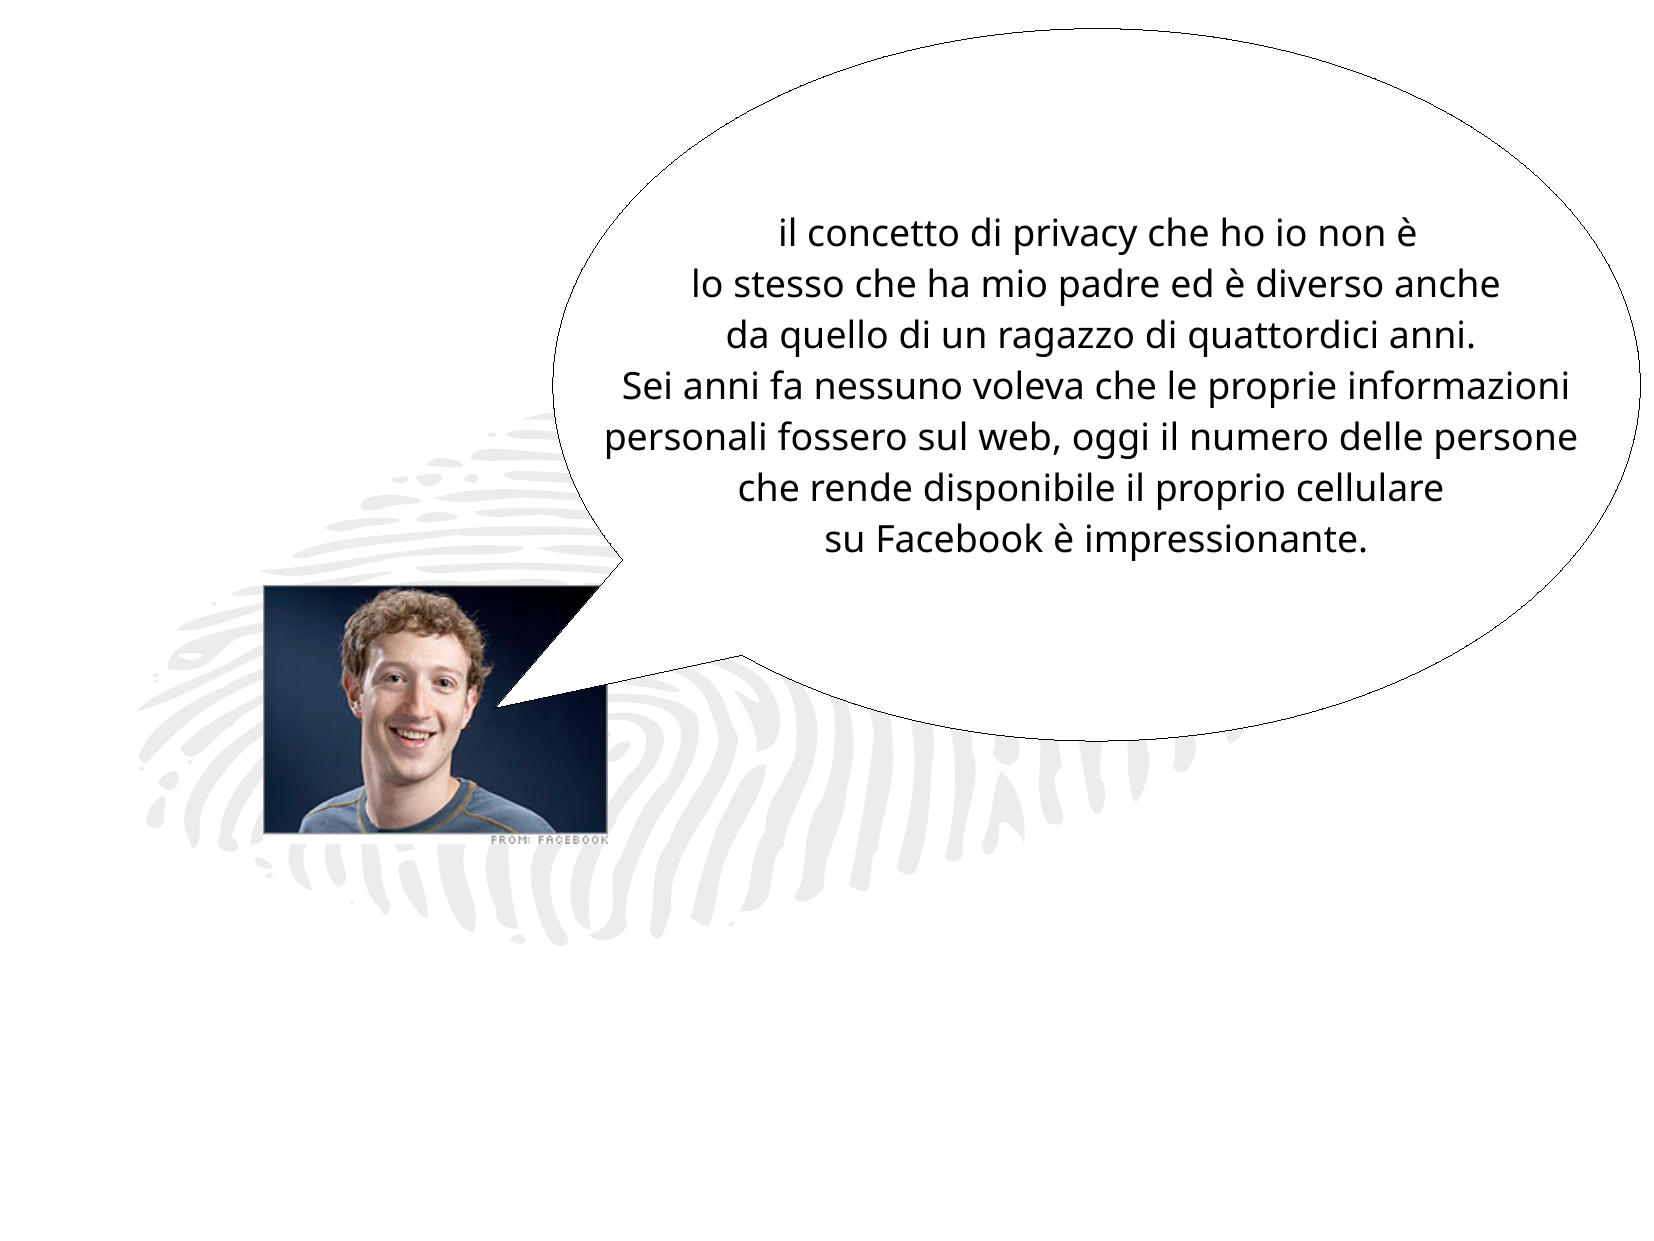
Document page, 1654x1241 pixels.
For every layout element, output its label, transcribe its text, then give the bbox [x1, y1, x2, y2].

picture [263, 585, 608, 844]
text_box il concetto di privacy che ho io non è lo stesso che ha mio padre ed è diverso anche da quello di un ragazzo di quattordici anni. Sei anni fa nessuno voleva che le proprie informazioni personali fossero sul web, oggi il numero delle persone che rende disponibile il proprio cellulare su Facebook è impressionante. [494, 28, 1641, 742]
